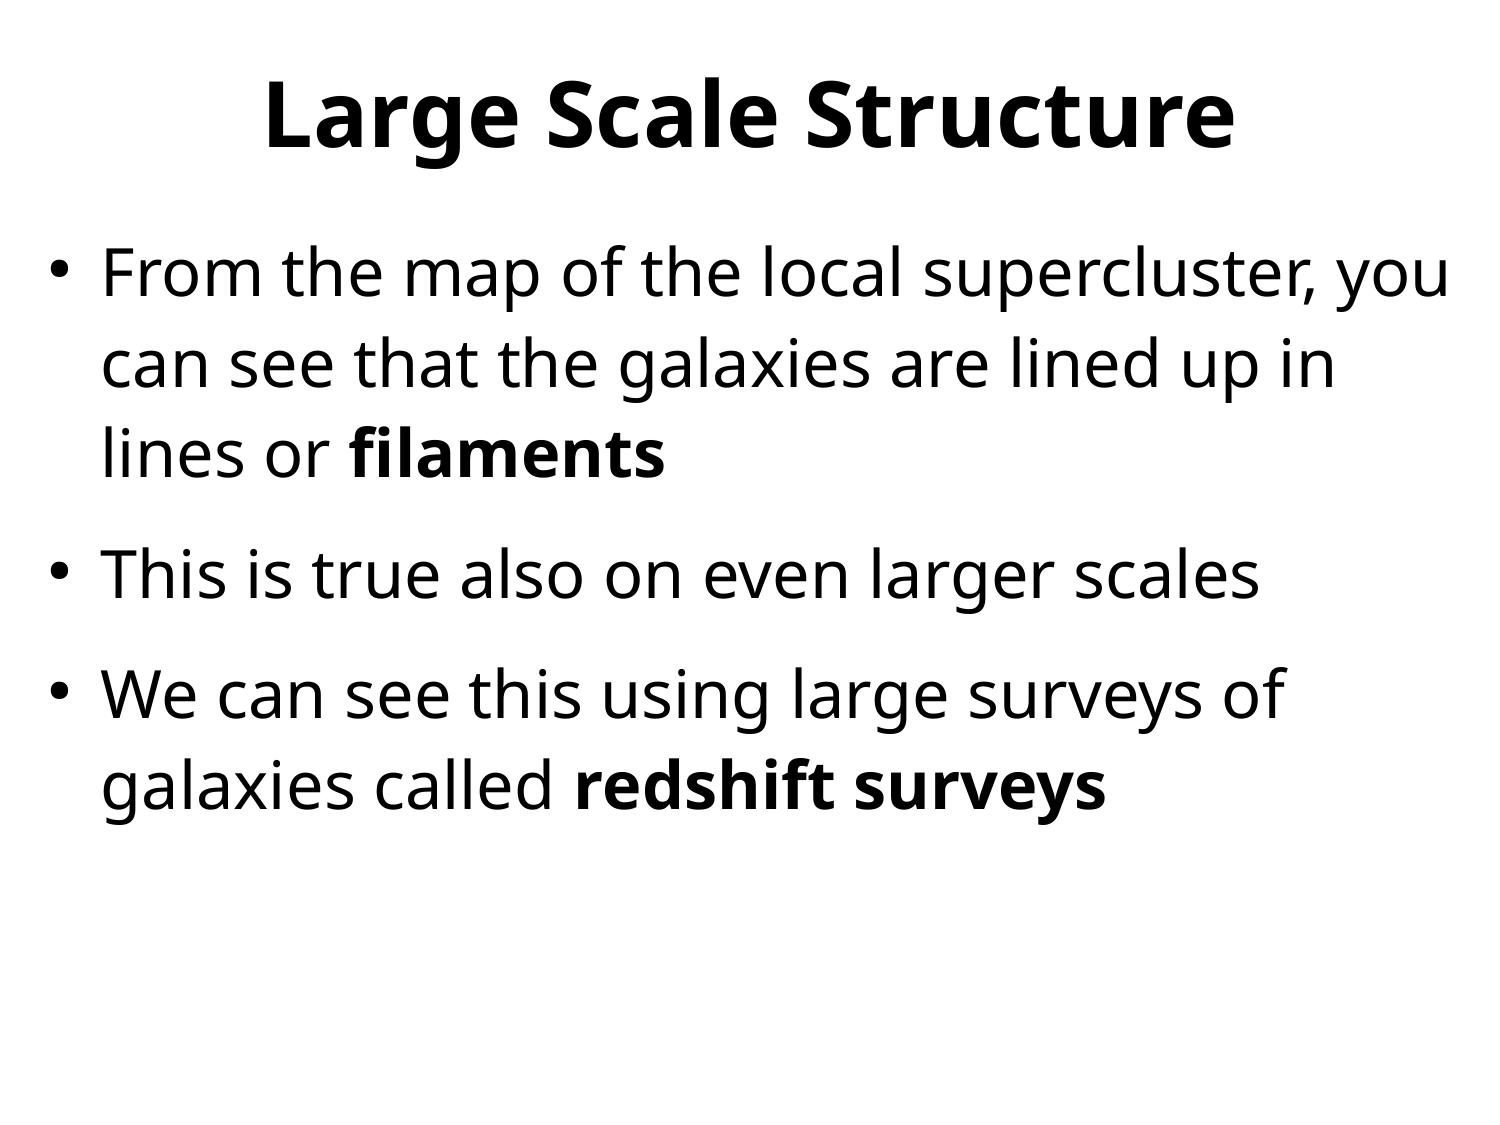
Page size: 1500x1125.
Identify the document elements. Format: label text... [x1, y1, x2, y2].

title Large Scale Structure [30, 58, 1471, 167]
list From the map of the local supercluster, you can see that the galaxies are lined up in lines or filaments This is true also on even larger scales We can see this using large surveys of galaxies called redshift surveys [30, 224, 1471, 878]
